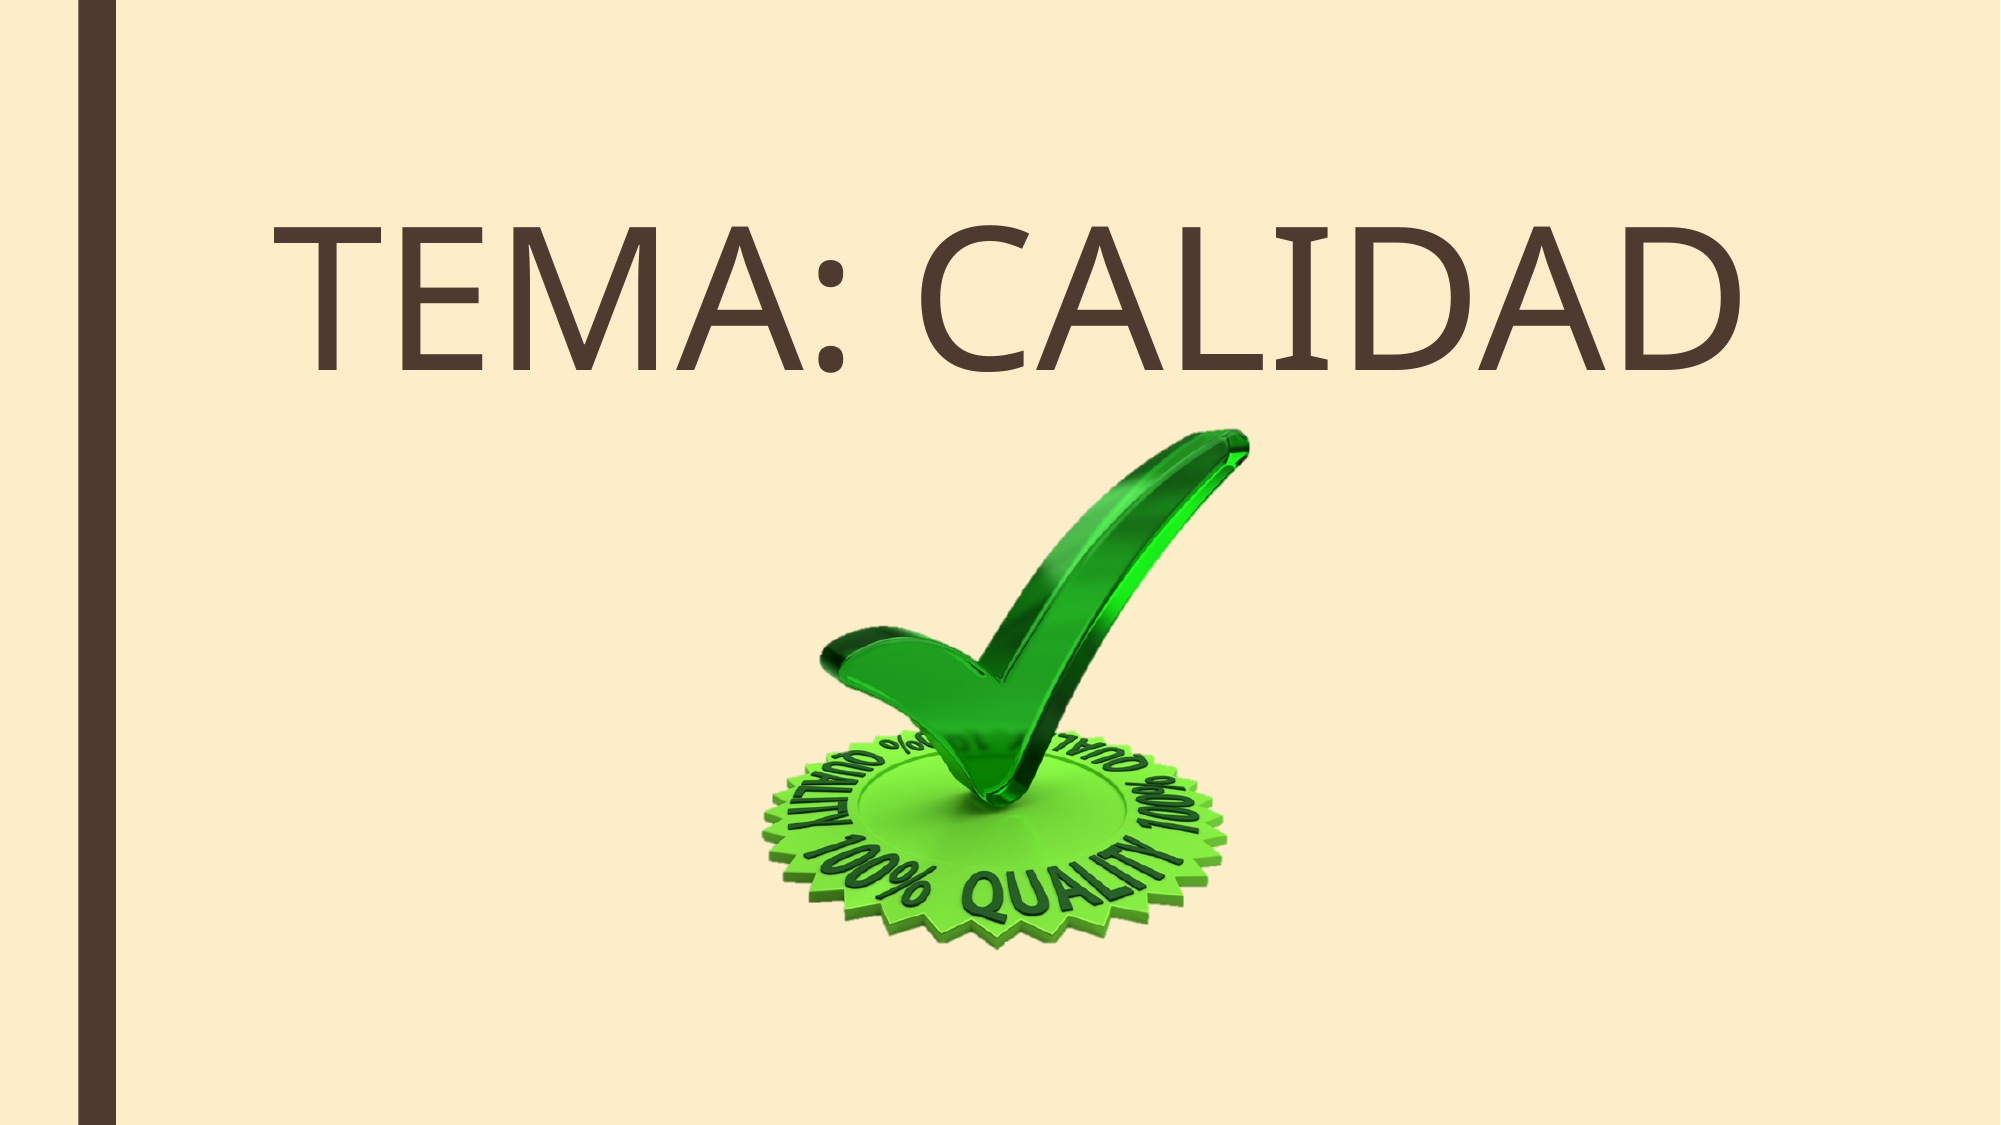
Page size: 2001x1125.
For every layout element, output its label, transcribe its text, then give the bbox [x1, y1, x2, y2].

picture [736, 414, 1264, 968]
title TEMA: CALIDAD [225, 112, 1800, 968]
